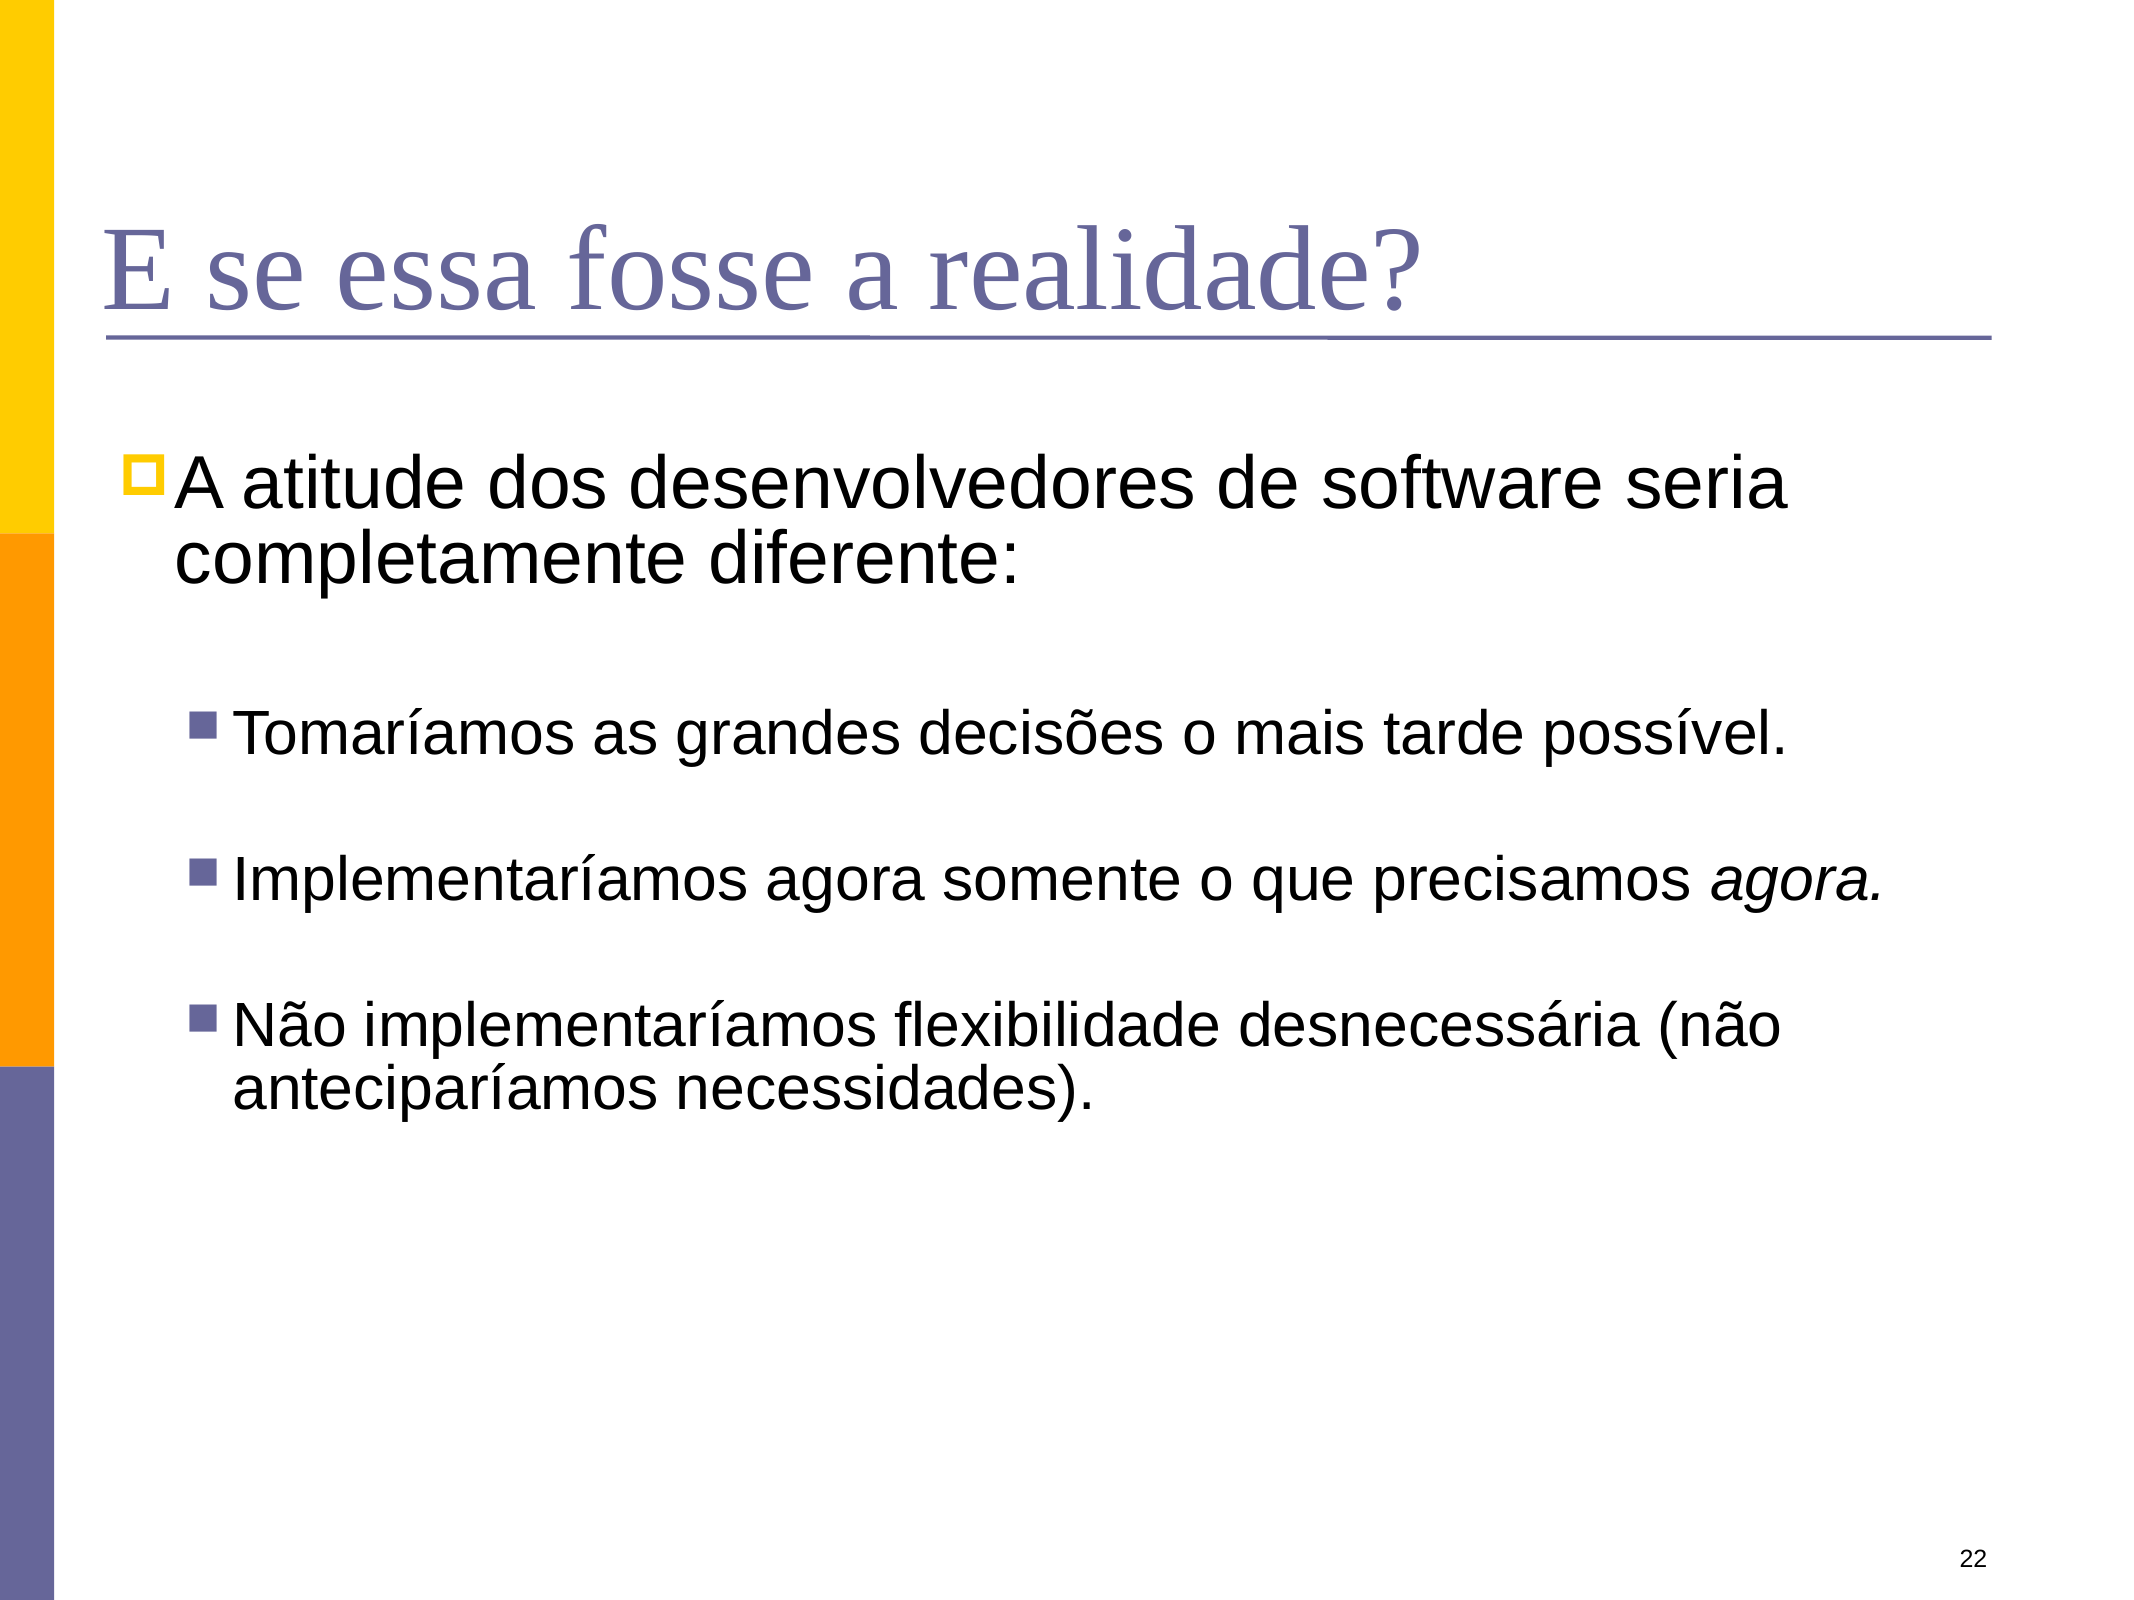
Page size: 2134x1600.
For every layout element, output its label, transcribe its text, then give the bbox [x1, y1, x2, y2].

title E se essa fosse a realidade? [83, 77, 1986, 344]
text_box [0, 0, 55, 1600]
list A atitude dos desenvolvedores de software seria completamente diferente: Tomaríamos as grandes decisões o mais tarde possível. Implementaríamos agora somente o que precisamos agora. Não implementaríamos flexibilidade desnecessária (não anteciparíamos necessidades). [106, 439, 2015, 1388]
